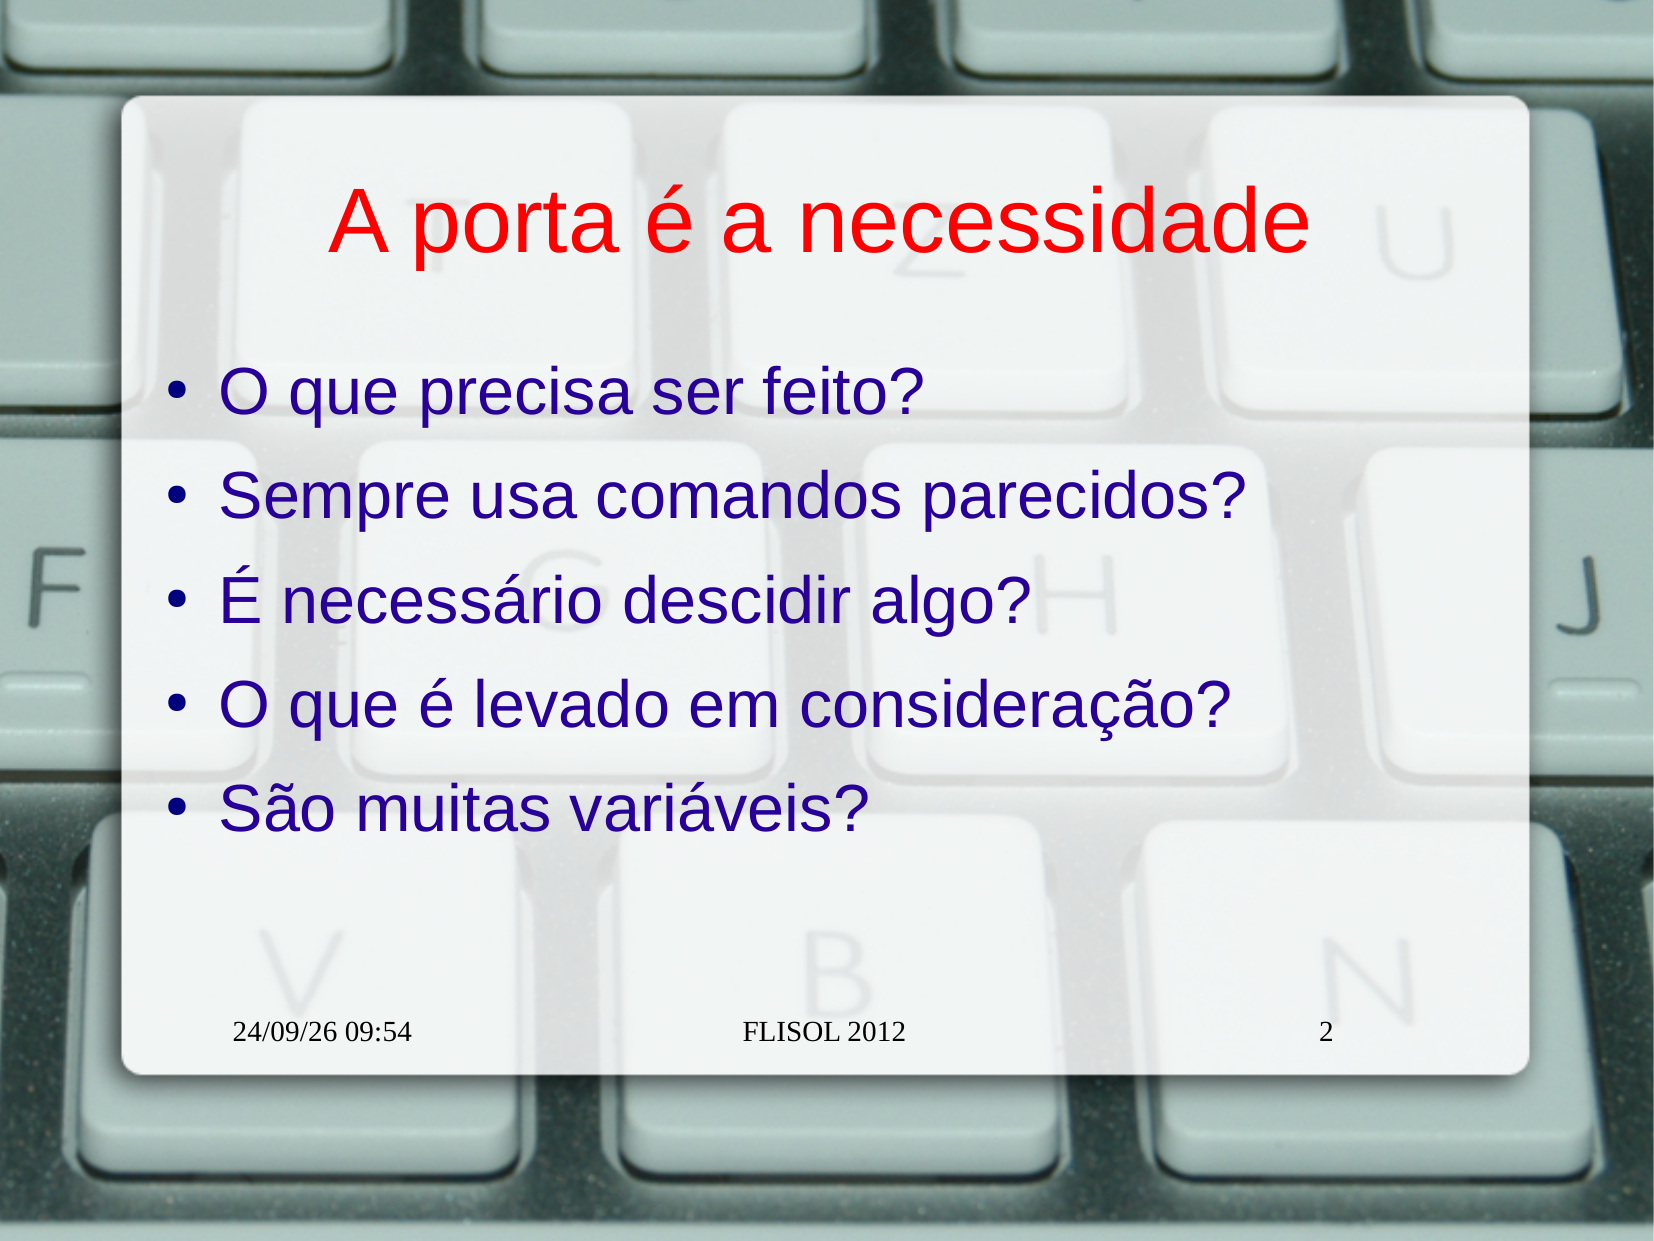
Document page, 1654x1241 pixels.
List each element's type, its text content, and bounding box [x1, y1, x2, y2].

title A porta é a necessidade [135, 117, 1506, 325]
list O que precisa ser feito? Sempre usa comandos parecidos? É necessário descidir algo? O que é levado em consideração? São muitas variáveis? [147, 354, 1506, 922]
picture [0, 0, 1654, 1241]
